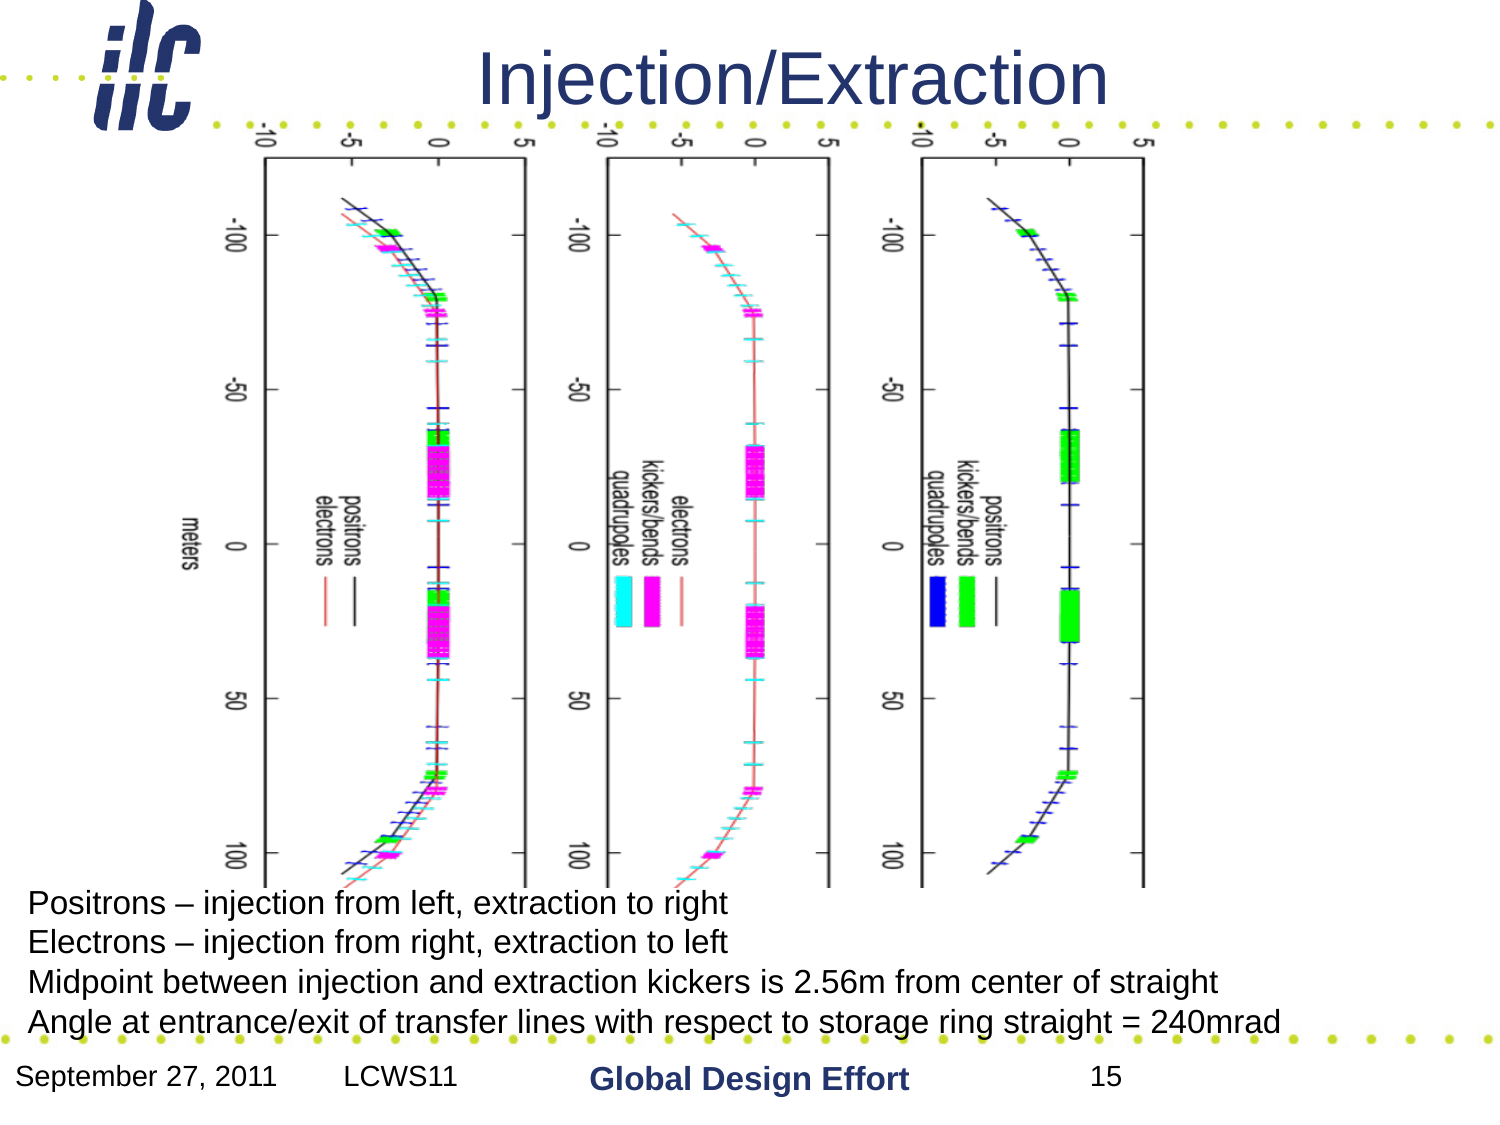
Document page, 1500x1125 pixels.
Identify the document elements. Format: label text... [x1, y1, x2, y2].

text_box Positrons – injection from left, extraction to right Electrons – injection from right, extraction to left Midpoint between injection and extraction kickers is 2.56m from center of straight Angle at entrance/exit of transfer lines with respect to storage ring straight = 240mrad [12, 873, 1225, 1051]
text_box September 27, 2011 LCWS11 [0, 1050, 512, 1125]
title Injection/Extraction [212, 0, 1375, 150]
text_box 15 [1074, 1050, 1500, 1125]
picture [160, 112, 1272, 888]
text_box Global Design Effort [512, 1050, 988, 1125]
